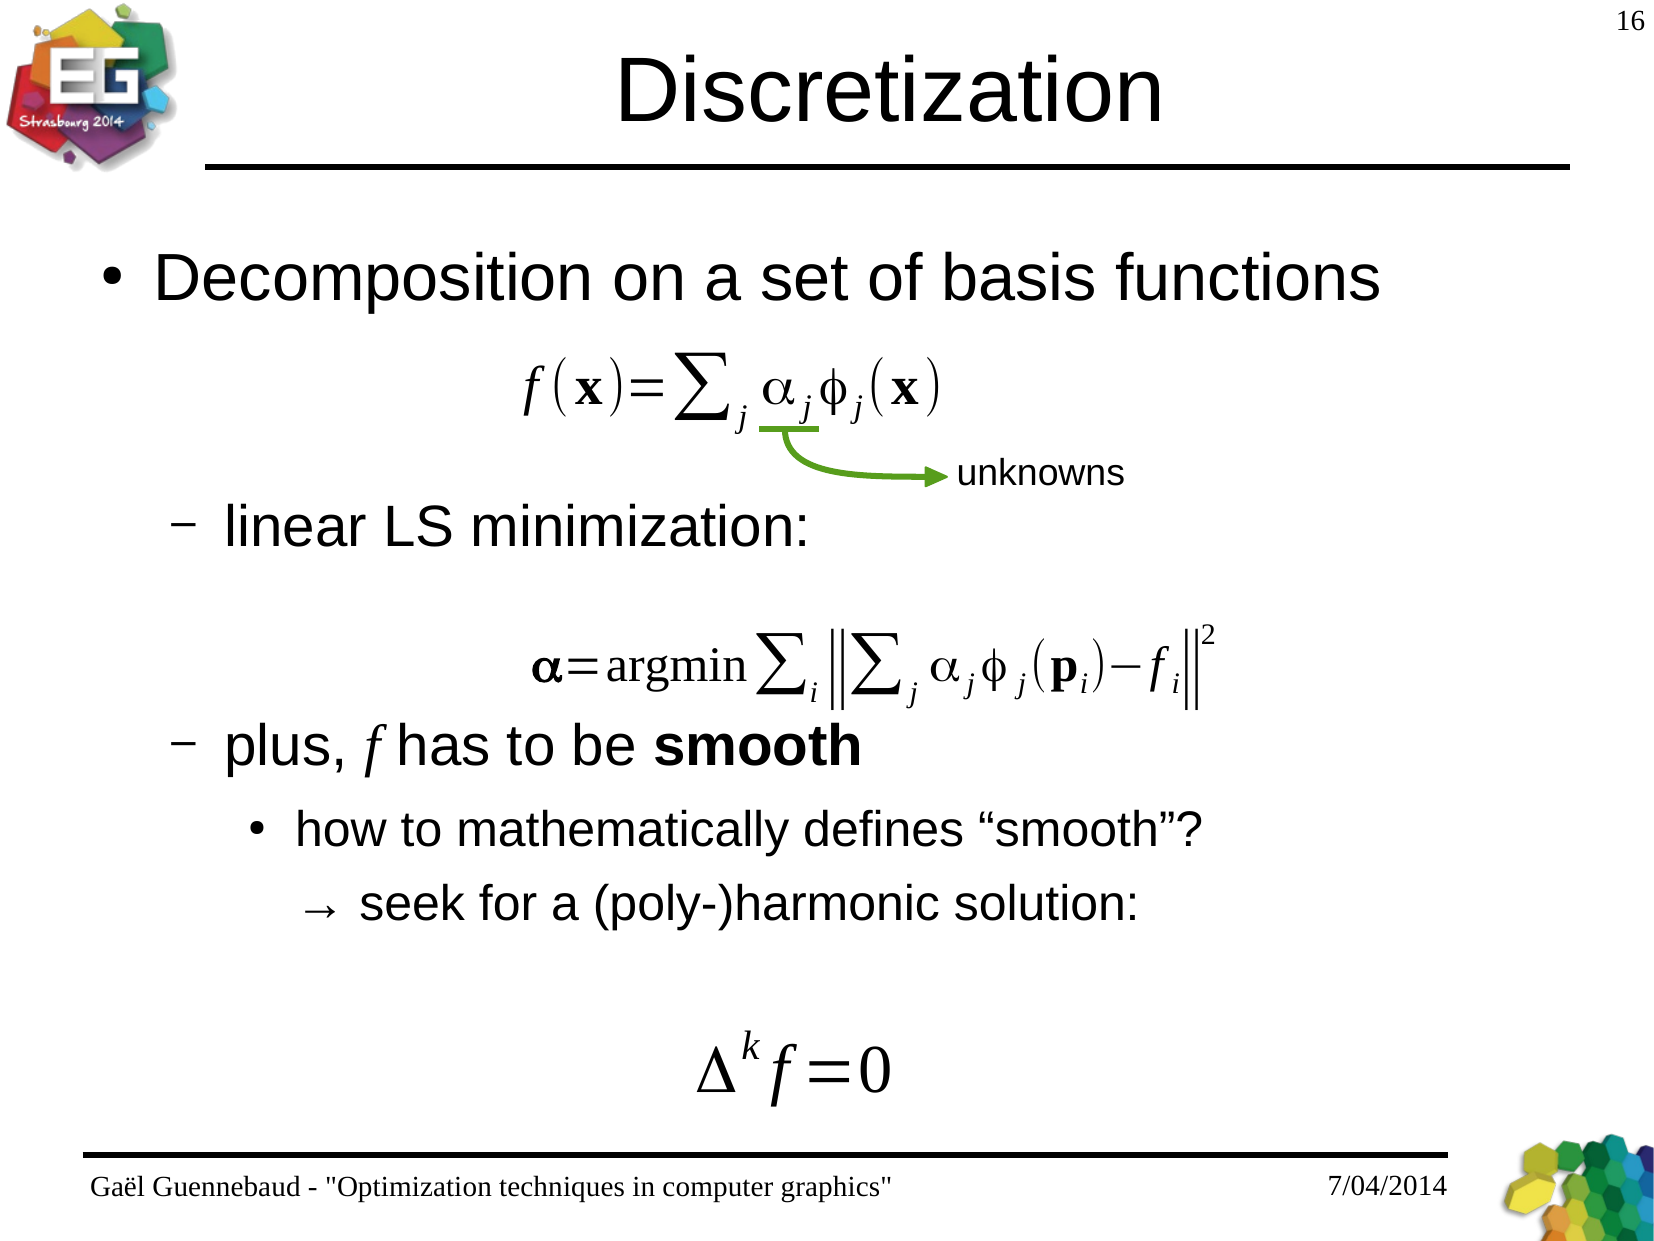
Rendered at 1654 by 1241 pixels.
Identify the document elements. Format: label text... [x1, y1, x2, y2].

chart [524, 617, 1222, 713]
picture [0, 0, 180, 180]
chart [687, 1022, 901, 1109]
title Discretization [210, 31, 1571, 148]
picture [1499, 1128, 1654, 1241]
chart [514, 348, 950, 436]
list Decomposition on a set of basis functions linear LS minimization: plus, f has to be smooth how to mathematically defines “smooth”? → seek for a (poly-)harmonic solution: [82, 240, 1571, 1126]
